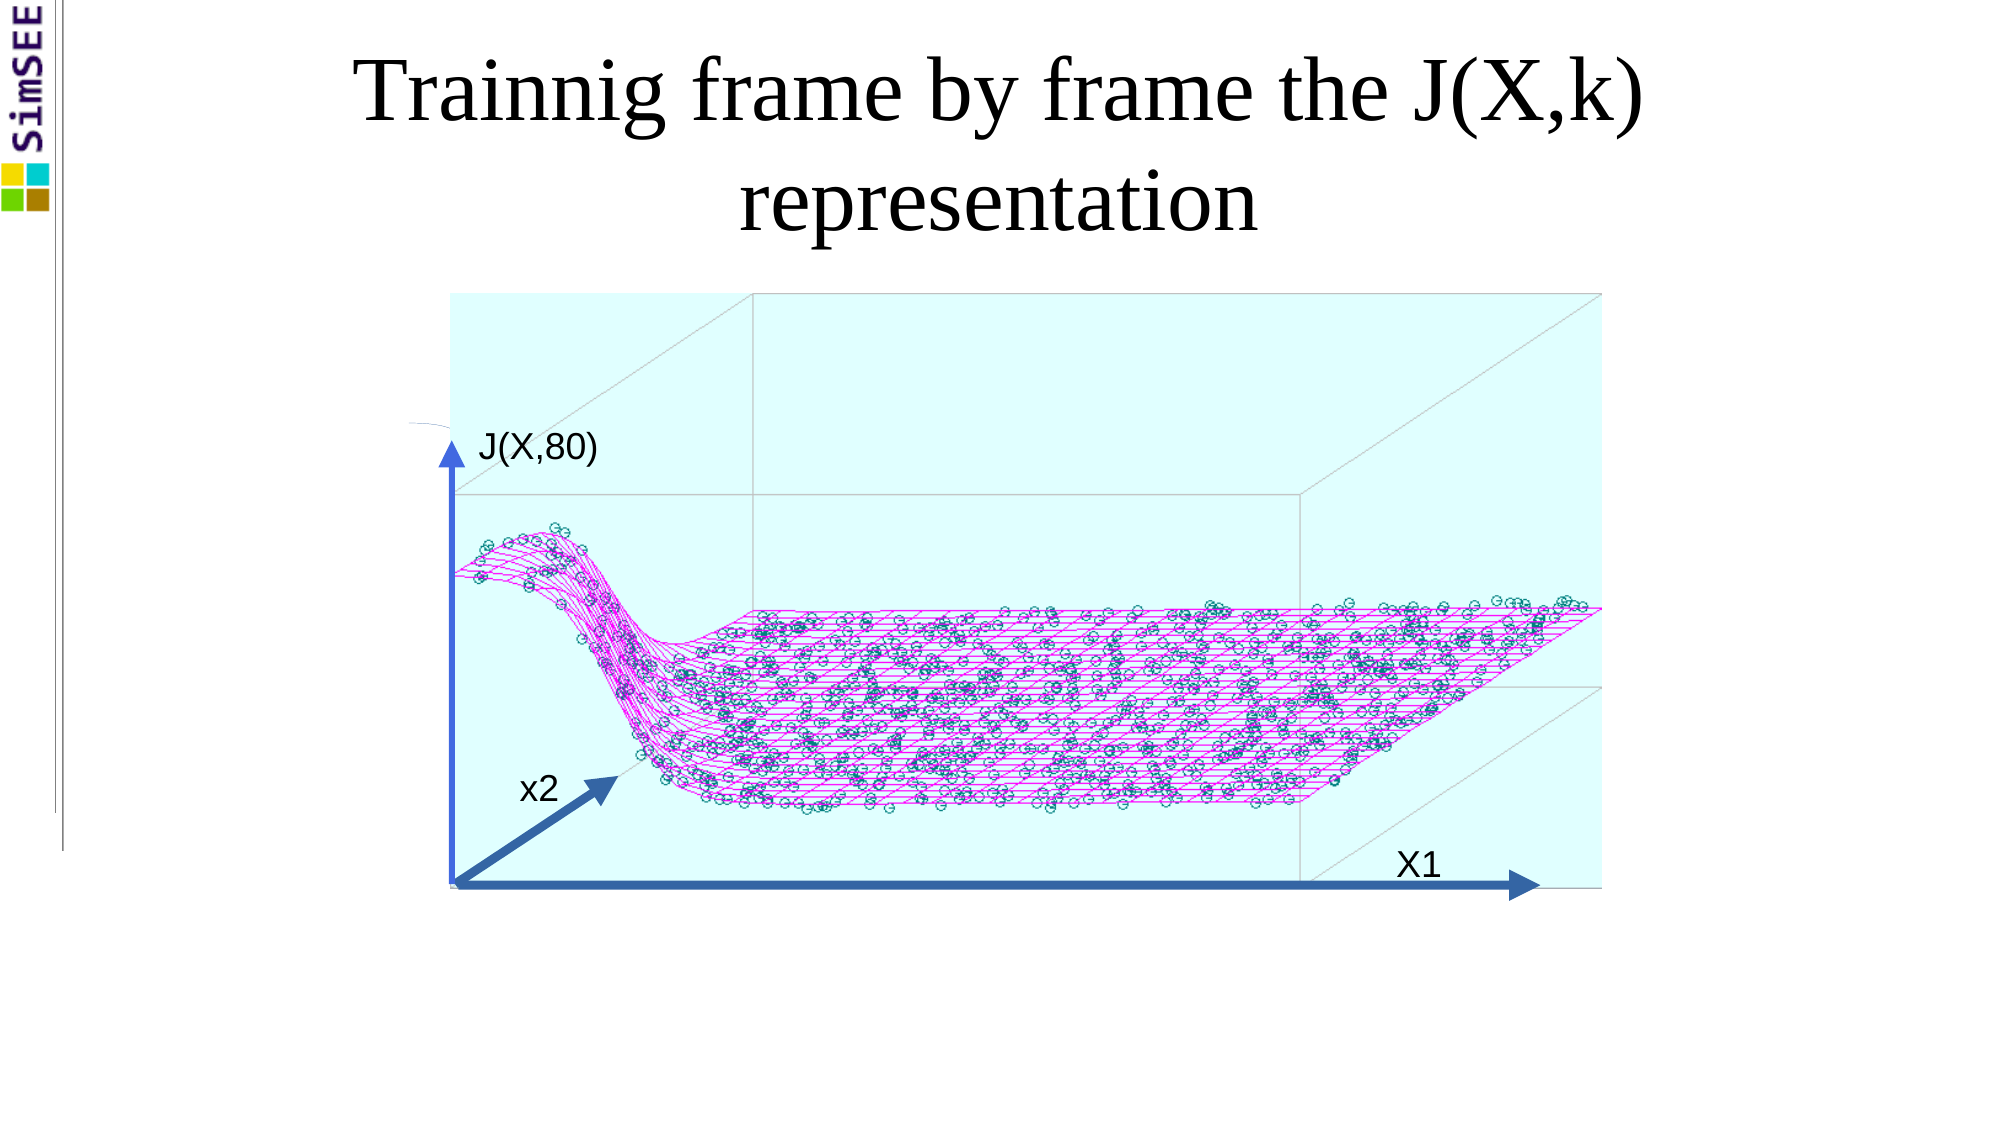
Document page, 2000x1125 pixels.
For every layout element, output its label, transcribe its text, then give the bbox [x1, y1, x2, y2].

picture [0, 162, 51, 213]
picture [0, 5, 52, 154]
picture [408, 293, 1608, 902]
title Trainnig frame by frame the J(X,k) representation [99, 21, 1900, 257]
